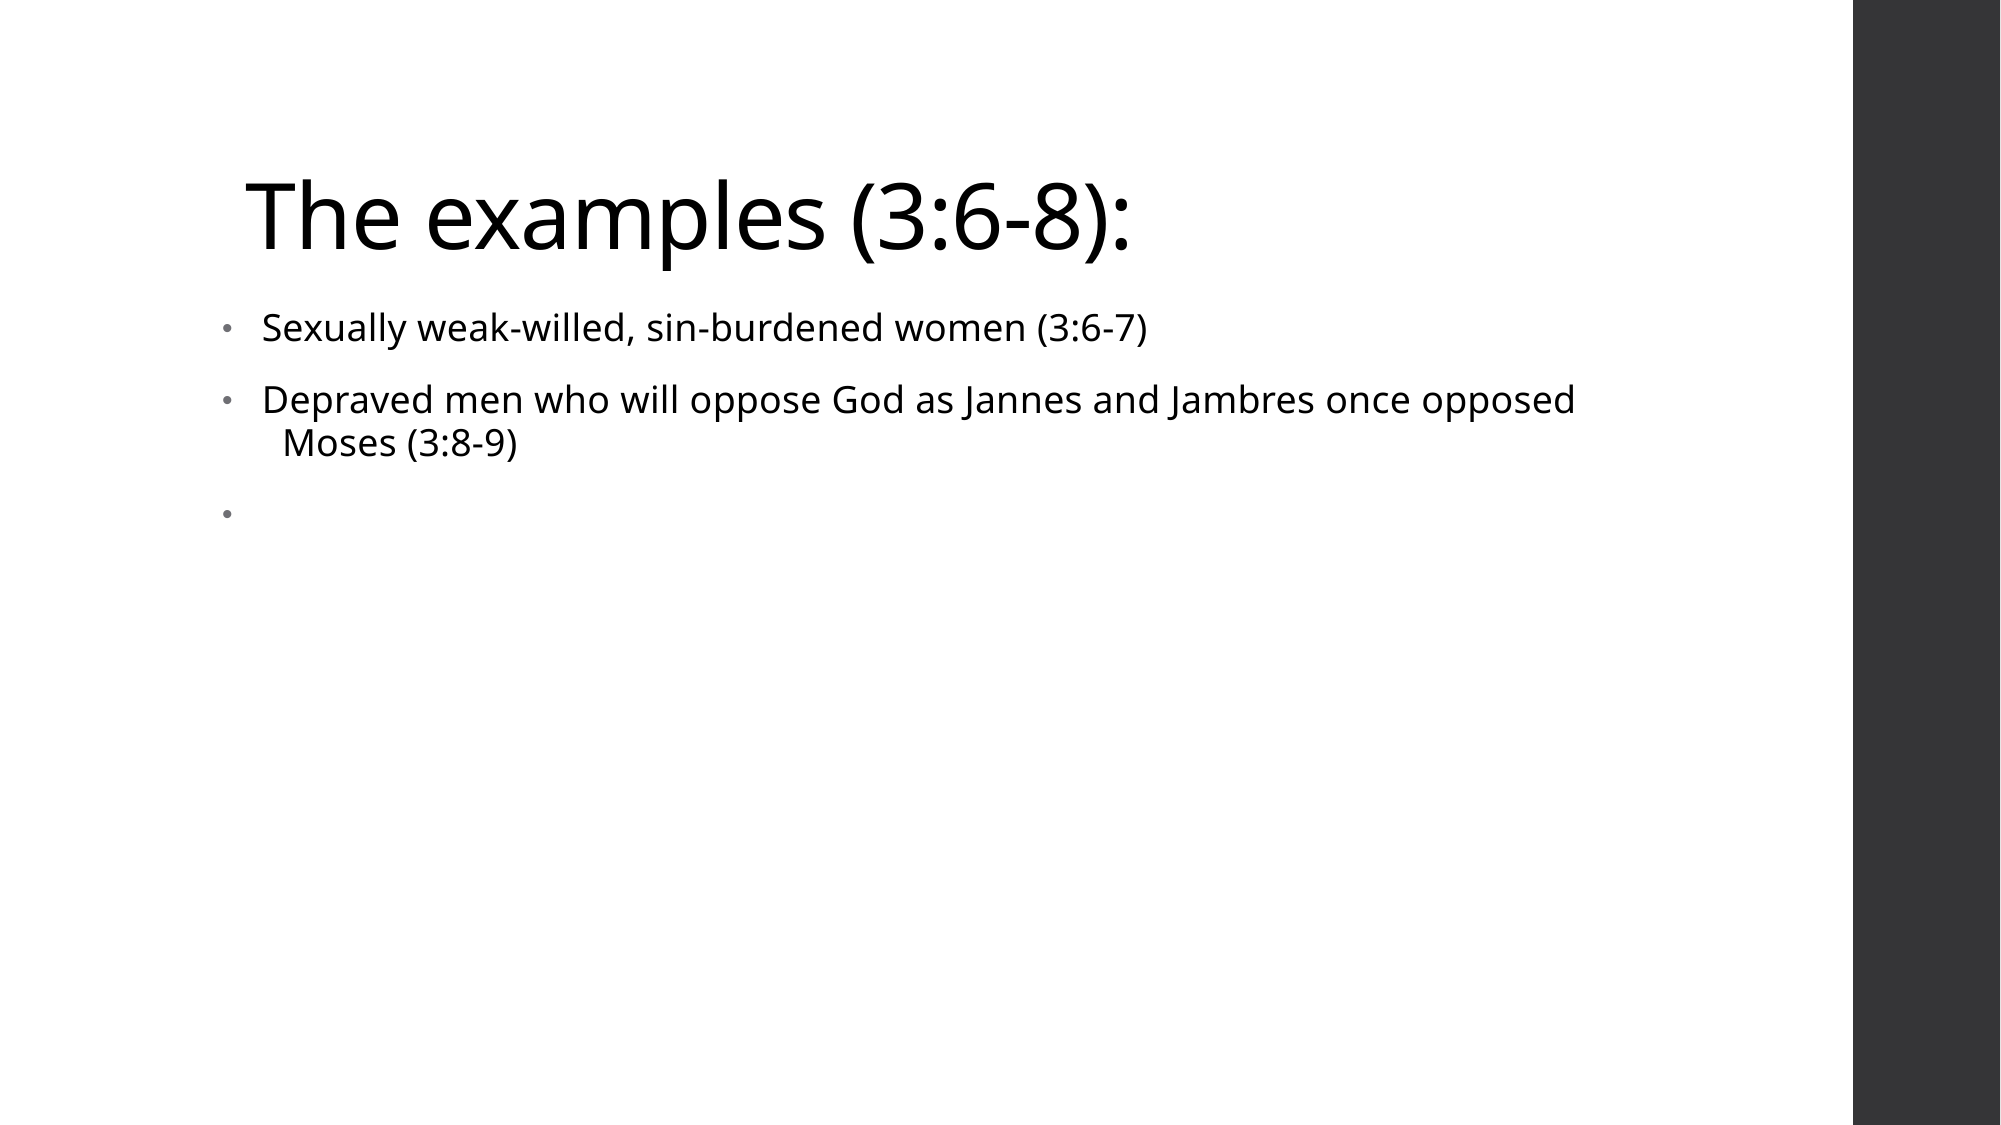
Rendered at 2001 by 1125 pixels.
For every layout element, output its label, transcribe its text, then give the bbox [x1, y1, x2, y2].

list Sexually weak-willed, sin-burdened women (3:6-7) Depraved men who will oppose God as Jannes and Jambres once opposed Moses (3:8-9) [206, 299, 1617, 1014]
title The examples (3:6-8): [206, 60, 1797, 278]
